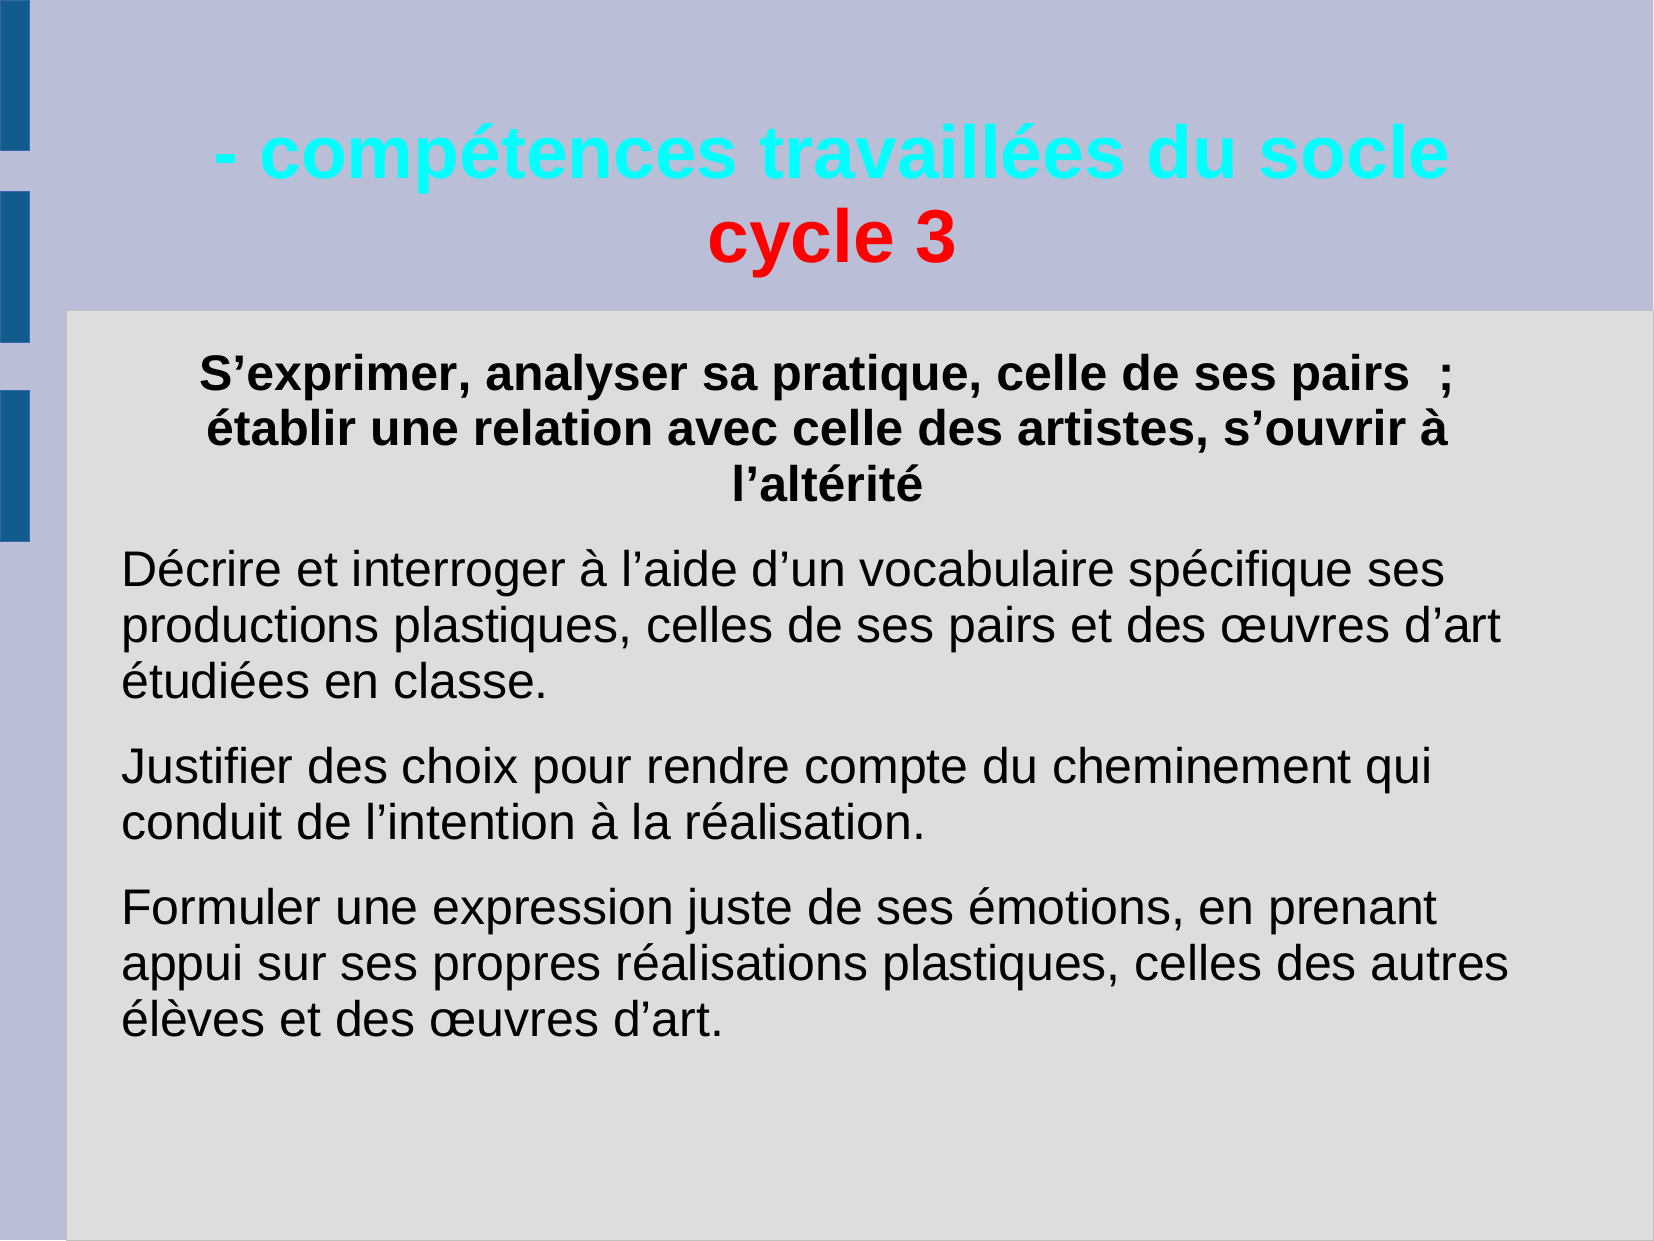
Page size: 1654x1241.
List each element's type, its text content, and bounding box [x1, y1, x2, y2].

title - compétences travaillées du socle cycle 3 [82, 26, 1571, 279]
list S’exprimer, analyser sa pratique, celle de ses pairs ; établir une relation avec celle des artistes, s’ouvrir à l’altérité Décrire et interroger à l’aide d’un vocabulaire spécifique ses productions plastiques, celles de ses pairs et des œuvres d’art étudiées en classe. Justifier des choix pour rendre compte du cheminement qui conduit de l’intention à la réalisation. Formuler une expression juste de ses émotions, en prenant appui sur ses propres réalisations plastiques, celles des autres élèves et des œuvres d’art. [121, 344, 1534, 1051]
